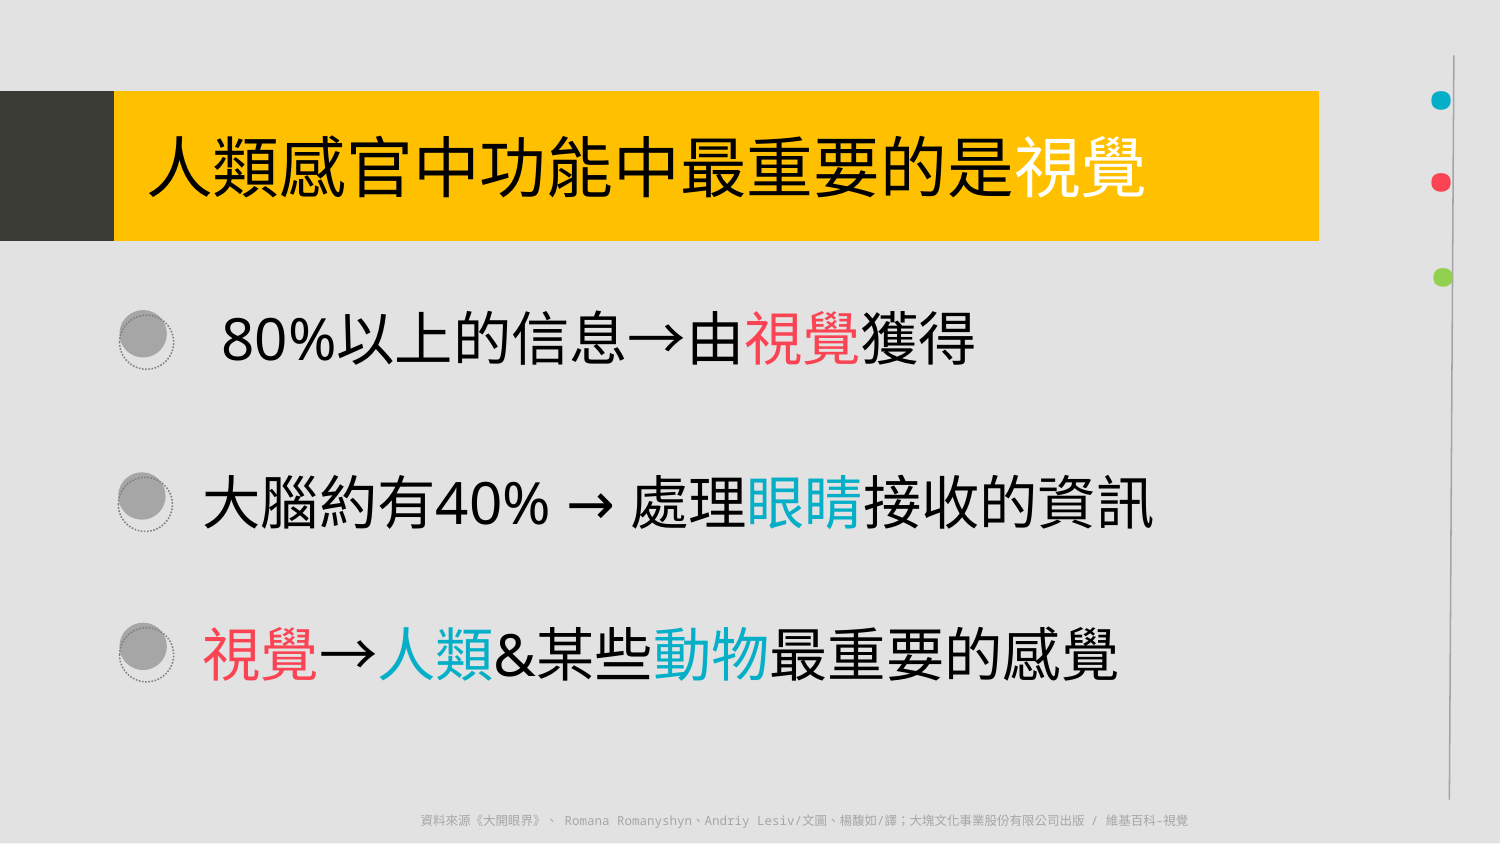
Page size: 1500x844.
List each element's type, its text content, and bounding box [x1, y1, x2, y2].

text_box [0, 91, 1319, 241]
text_box 人類感官中功能中最重要的是視覺 [131, 117, 1313, 214]
text_box [119, 310, 167, 358]
text_box [119, 622, 167, 670]
text_box 大腦約有40% → 處理眼睛接收的資訊 [187, 458, 1366, 545]
text_box 資料來源《大開眼界》、 Romana Romanyshyn、Andriy Lesiv/文圖、楊馥如/譯；大塊文化事業股份有限公司出版 / 維基百科-視覺 [405, 805, 1500, 836]
text_box 視覺→人類&某些動物最重要的感覺 [187, 610, 1402, 697]
text_box [118, 472, 166, 520]
text_box 80%以上的信息→由視覺獲得 [206, 294, 1099, 381]
